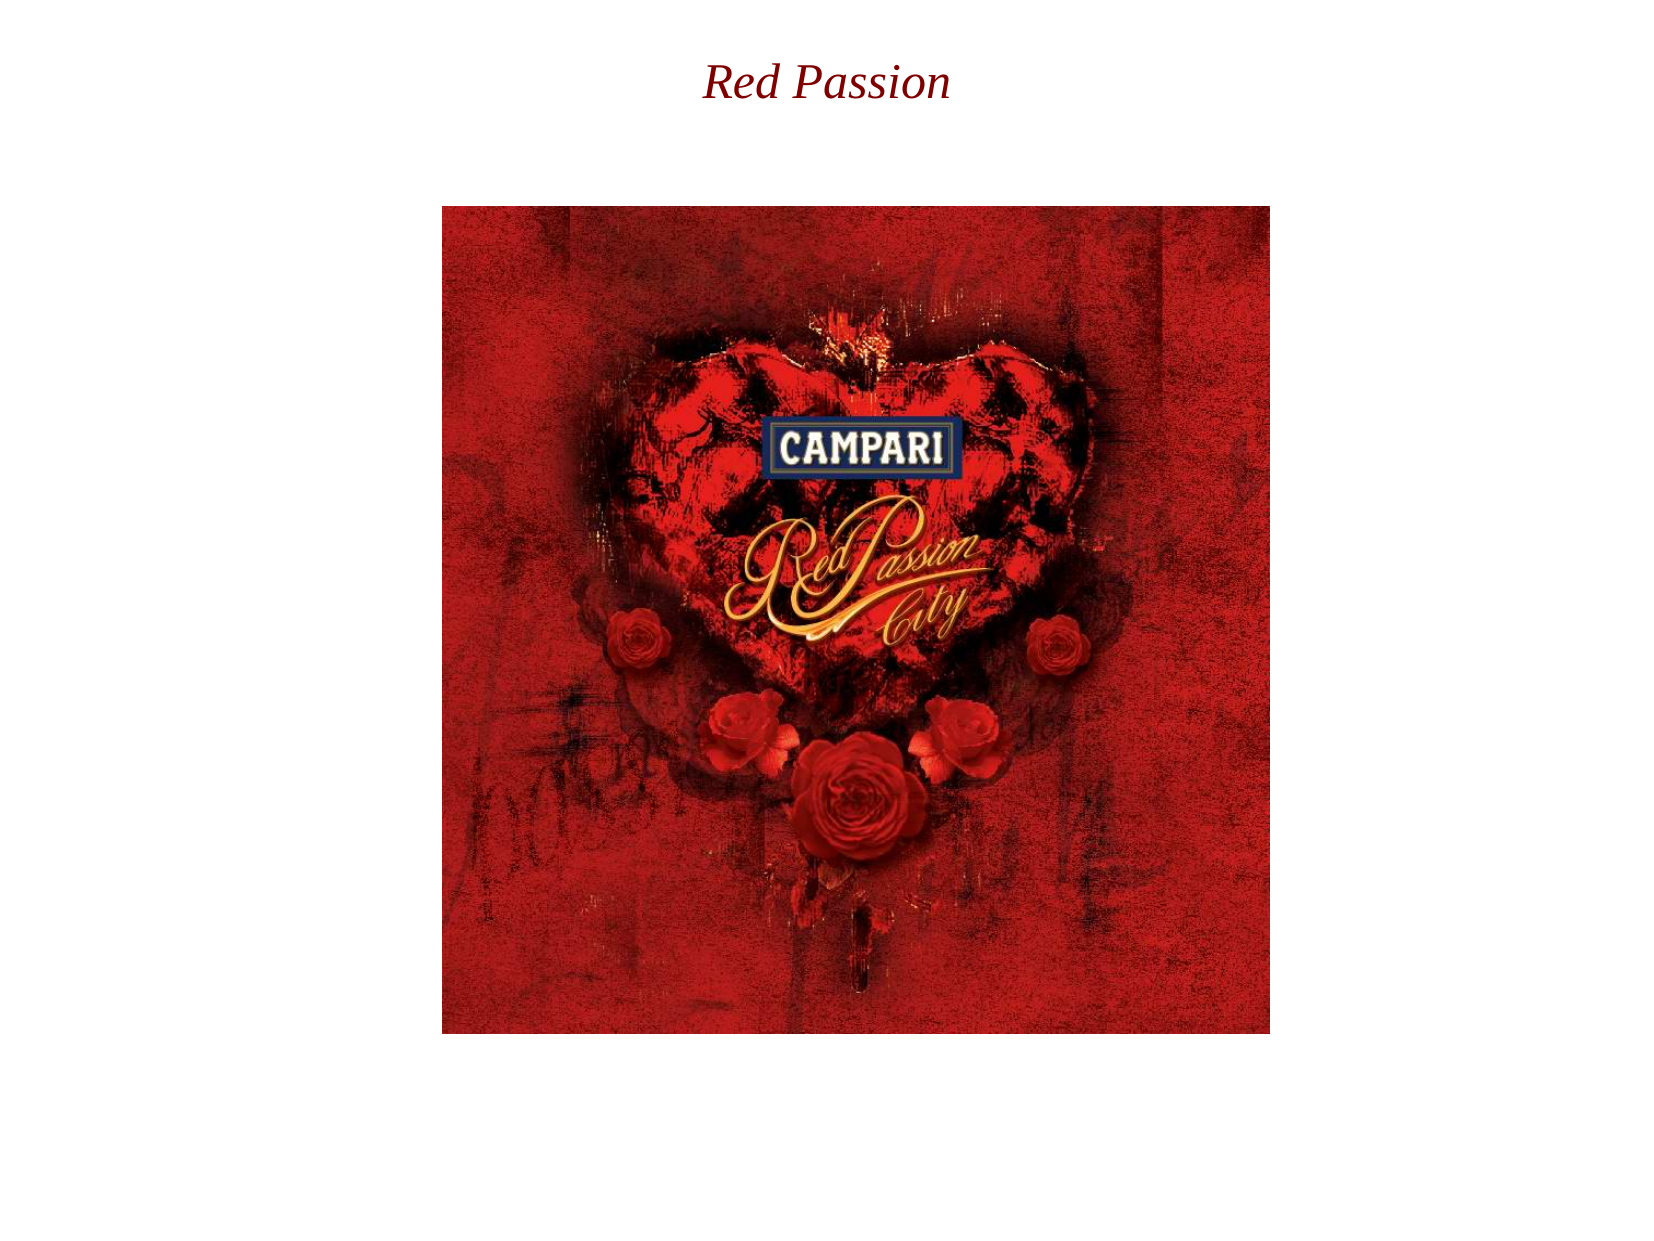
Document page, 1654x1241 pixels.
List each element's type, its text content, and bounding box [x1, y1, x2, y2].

picture [442, 206, 1270, 1034]
text_box Red Passion [0, 47, 1654, 118]
